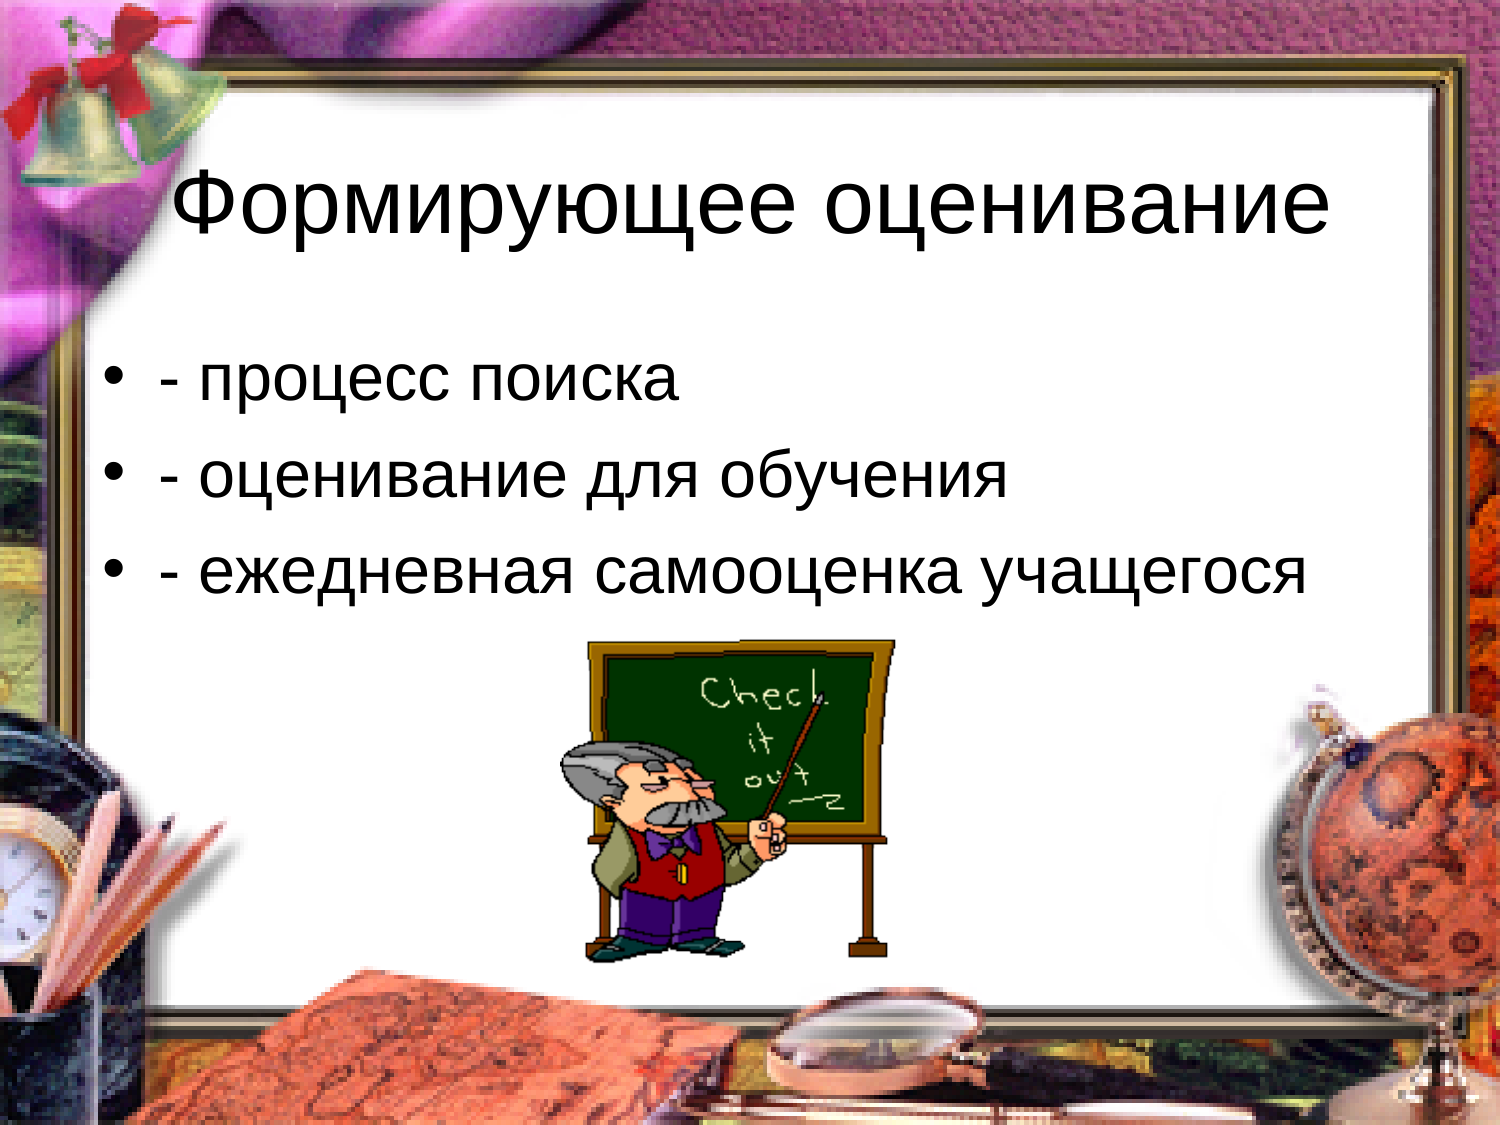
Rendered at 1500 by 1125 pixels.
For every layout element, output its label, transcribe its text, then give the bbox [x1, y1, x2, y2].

text_box Формирующее оценивание [76, 125, 1427, 268]
text_box - процесс поиска - оценивание для обучения - ежедневная самооценка учащегося [87, 326, 1438, 1006]
picture [0, 0, 1500, 1125]
